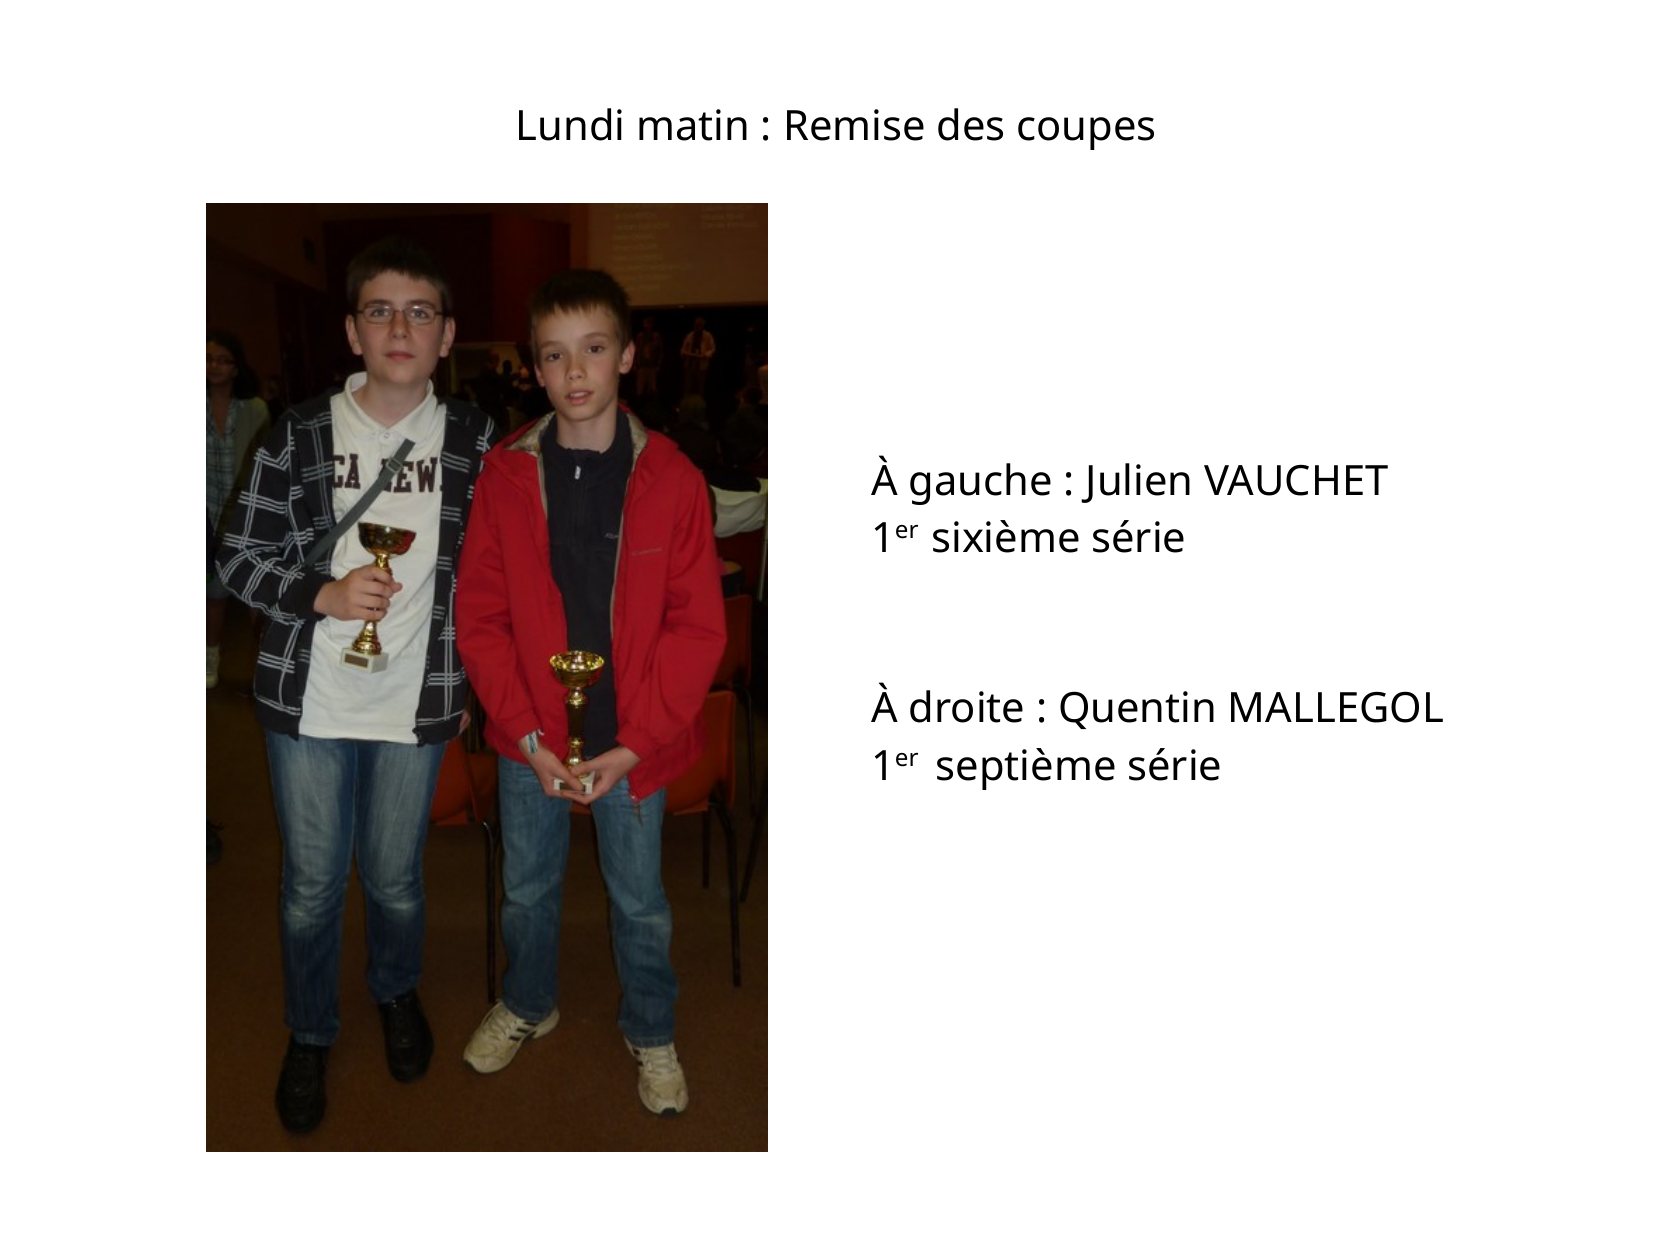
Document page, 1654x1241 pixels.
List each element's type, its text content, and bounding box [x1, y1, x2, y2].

text_box Lundi matin : Remise des coupes [118, 88, 1565, 162]
text_box À gauche : Julien VAUCHET 1er sixième série À droite : Quentin MALLEGOL 1er septième série [856, 442, 1536, 806]
picture [206, 203, 768, 1152]
